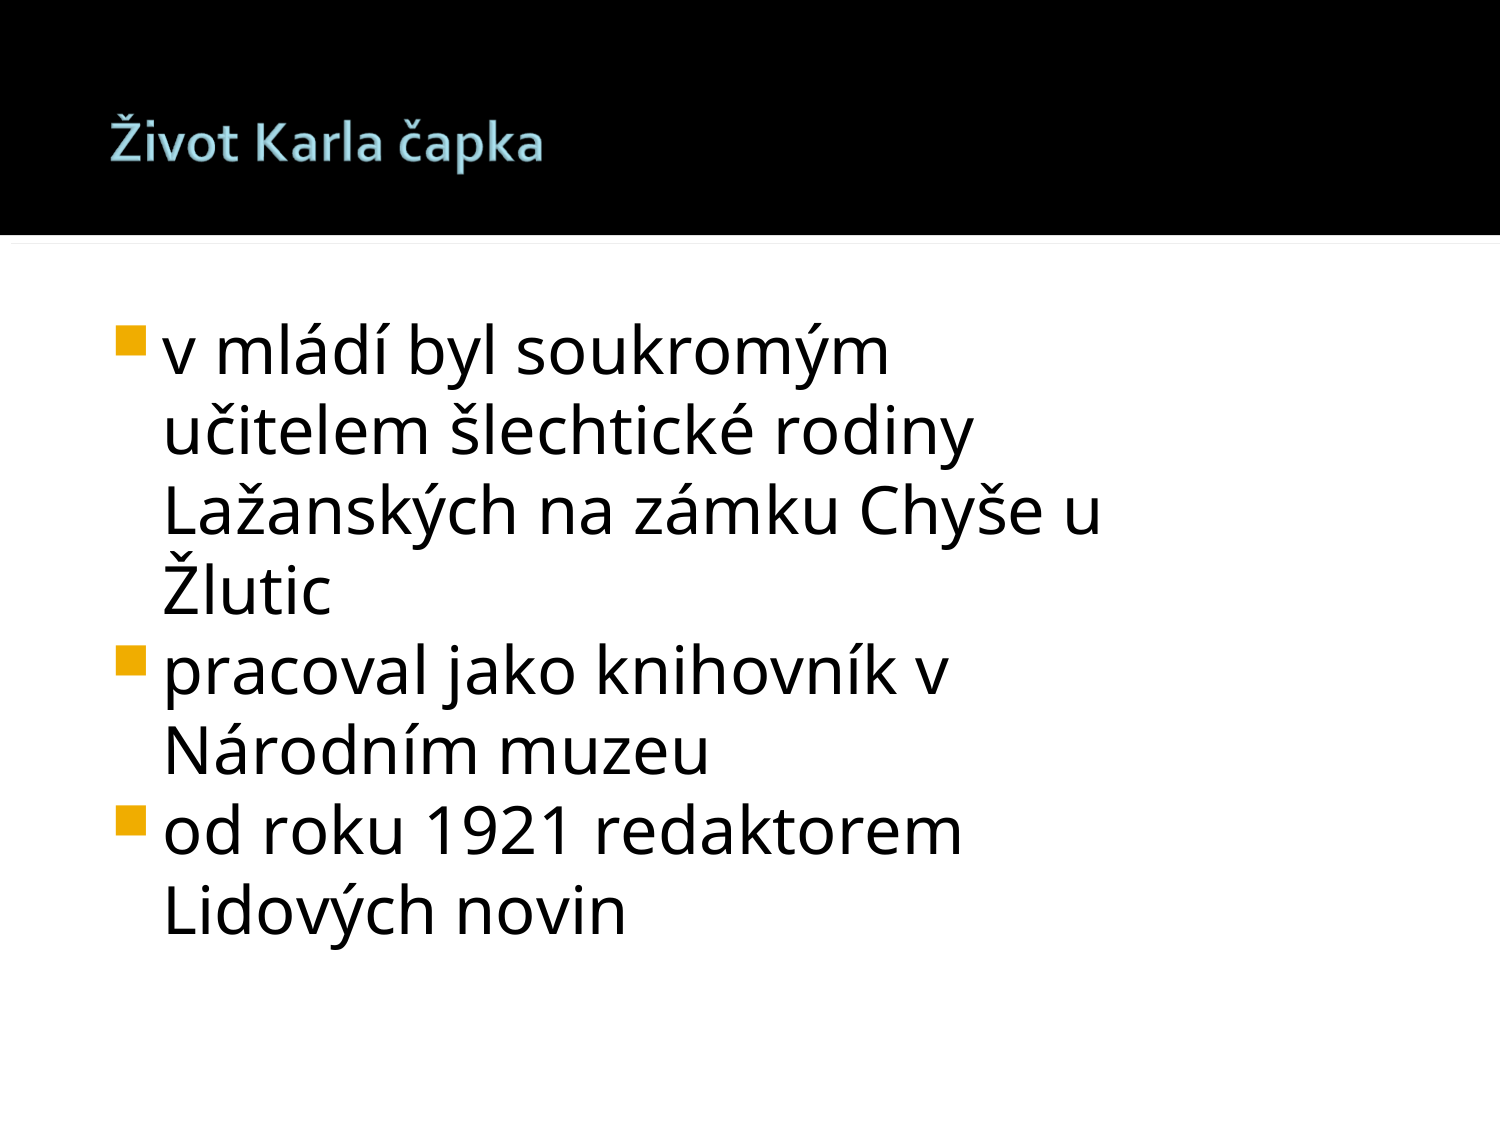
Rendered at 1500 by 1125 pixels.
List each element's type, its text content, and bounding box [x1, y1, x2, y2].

text_box [71, 24, 1427, 233]
list v mládí byl soukromým učitelem šlechtické rodiny Lažanských na zámku Chyše u Žlutic pracoval jako knihovník v Národním muzeu od roku 1921 redaktorem Lidových novin [82, 292, 1179, 1036]
